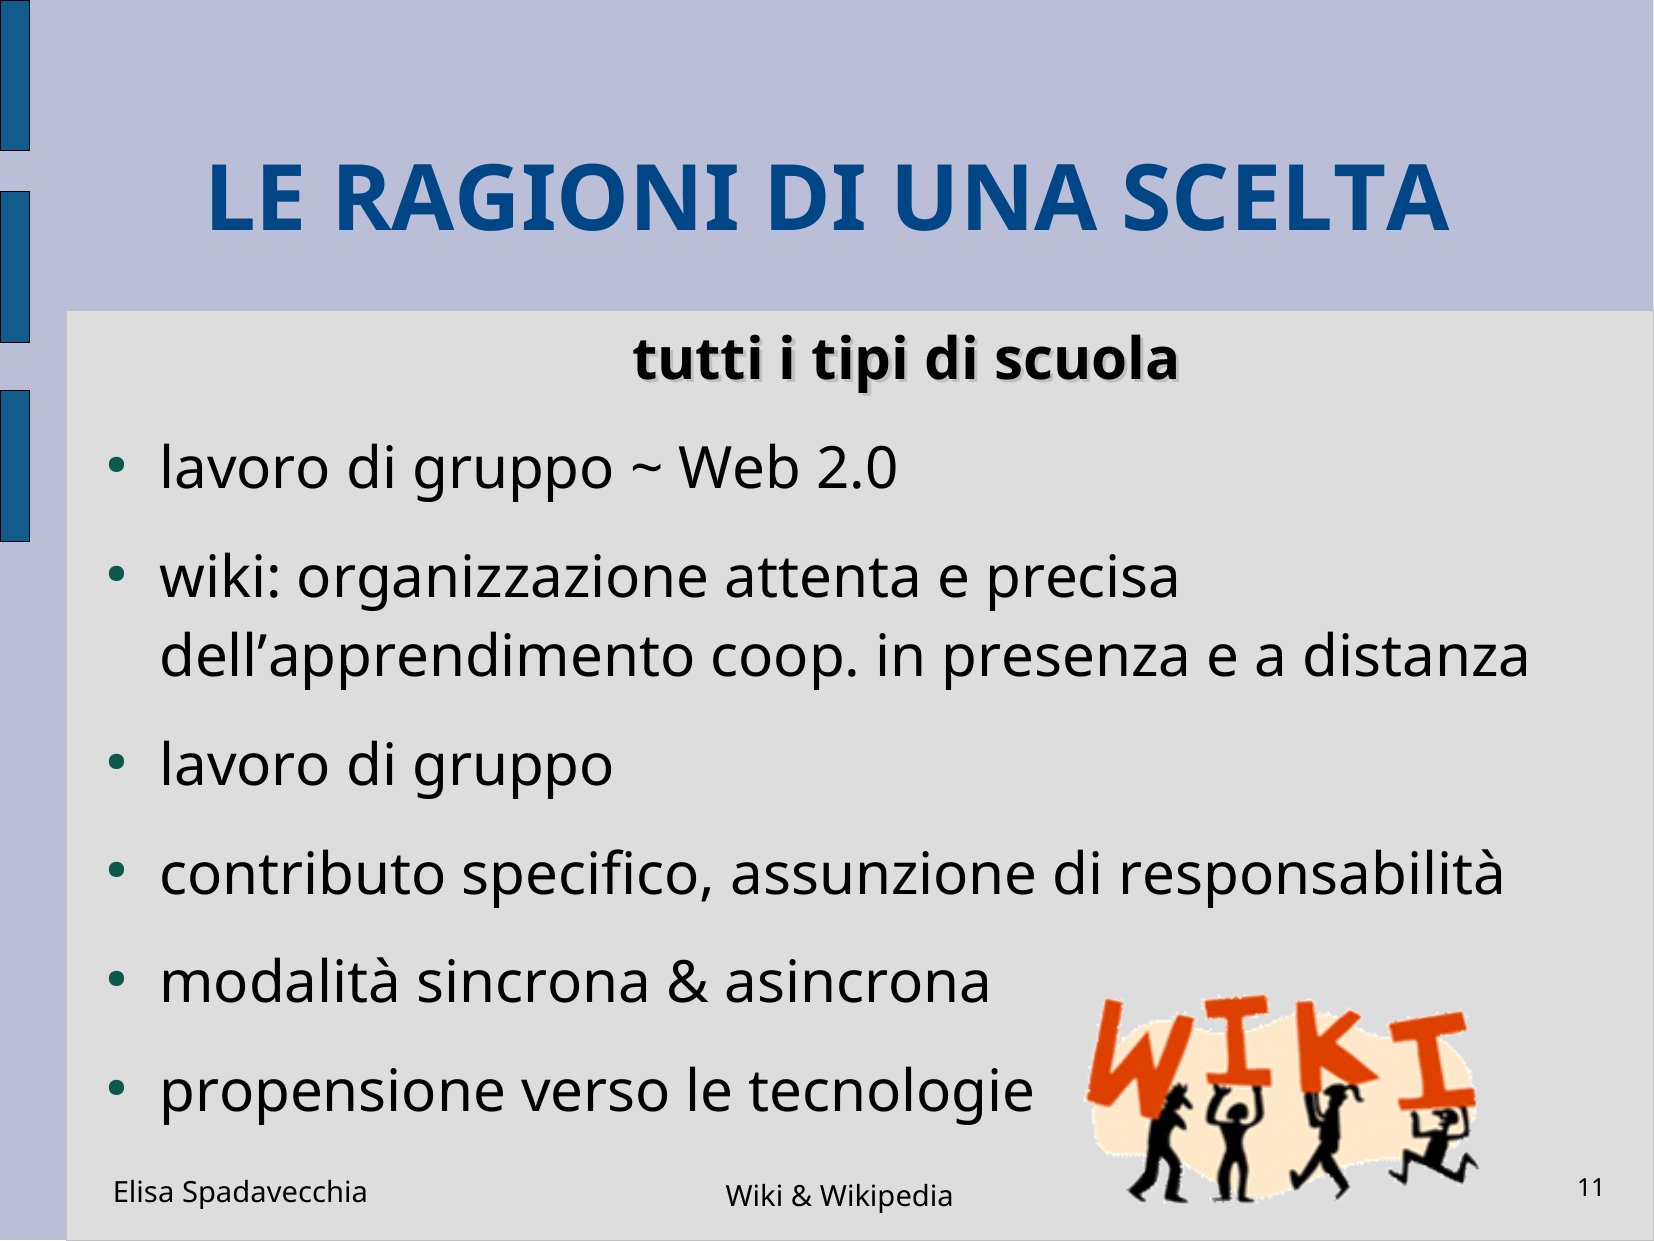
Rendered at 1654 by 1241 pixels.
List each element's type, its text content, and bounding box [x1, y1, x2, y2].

picture [1080, 991, 1502, 1223]
text_box <numero> [1529, 1163, 1654, 1205]
text_box Wiki & Wikipedia [533, 1169, 1146, 1241]
list tutti i tipi di scuola lavoro di gruppo ~ Web 2.0 wiki: organizzazione attenta e precisa dell’apprendimento coop. in presenza e a distanza lavoro di gruppo contributo specifico, assunzione di responsabilità modalità sincrona & asincrona propensione verso le tecnologie [88, 317, 1654, 1147]
text_box Elisa Spadavecchia [97, 1165, 632, 1241]
title LE RAGIONI DI UNA SCELTA [121, 91, 1534, 299]
